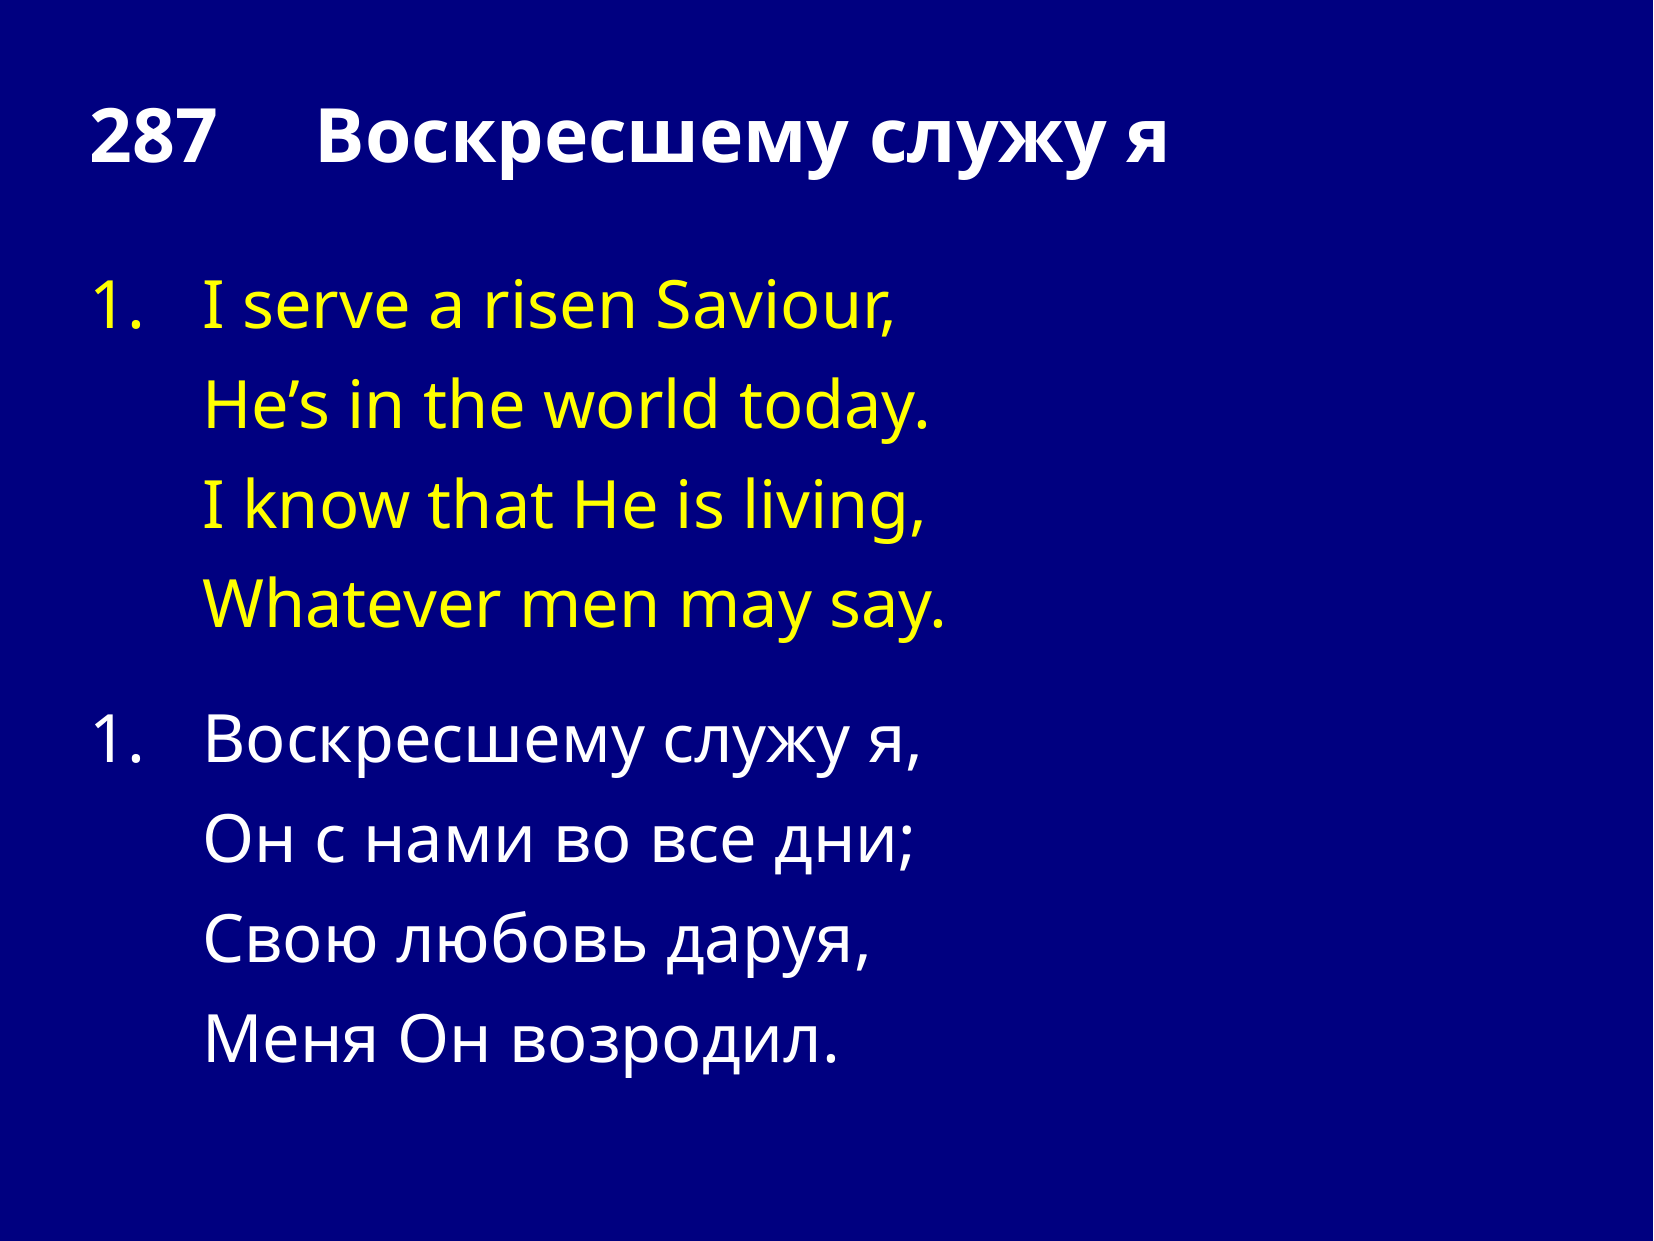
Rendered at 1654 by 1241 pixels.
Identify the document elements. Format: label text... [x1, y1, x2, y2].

text_box 287 Воскресшему служу я [75, 75, 1576, 188]
text_box 1. Воскресшему служу я, Он с нами во все дни; Свою любовь даруя, Меня Он возродил. [75, 675, 1576, 1163]
text_box 1. I serve a risen Saviour, He’s in the world today. I know that He is living, Whatever men may say. [75, 188, 1576, 638]
